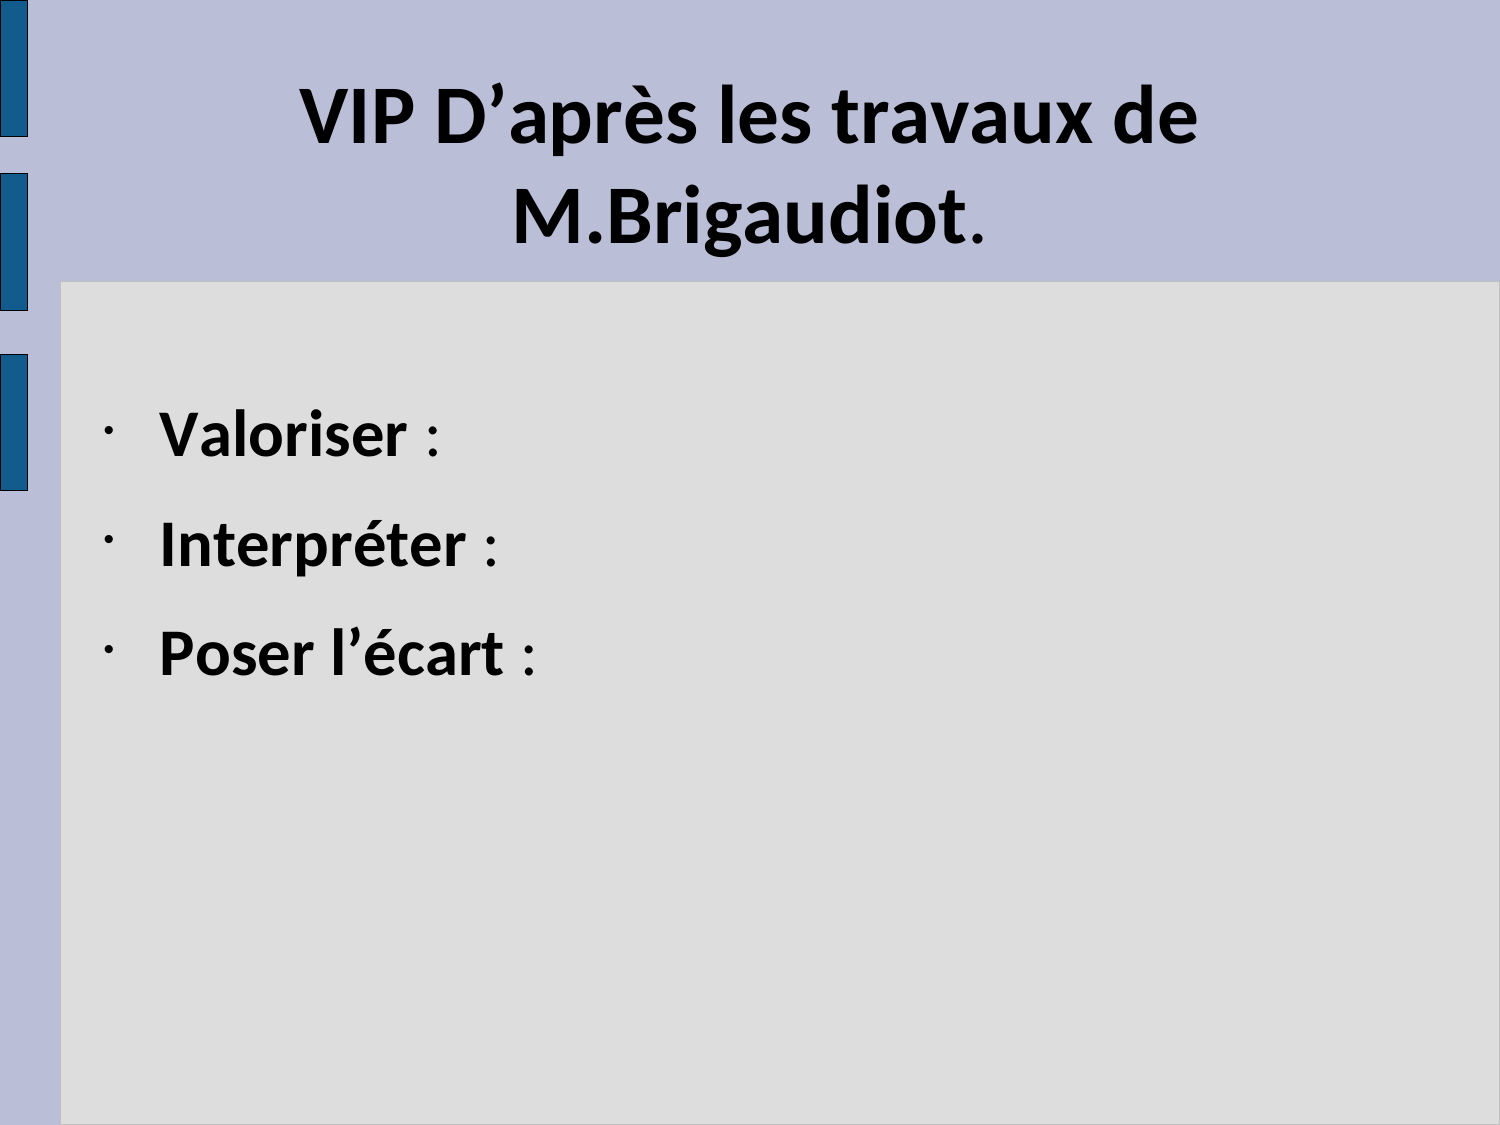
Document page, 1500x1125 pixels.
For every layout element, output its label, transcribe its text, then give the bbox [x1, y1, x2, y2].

list Valoriser : Interpréter : Poser l’écart : [88, 265, 1439, 1009]
title VIP D’après les travaux de M.Brigaudiot. [75, 45, 1425, 378]
